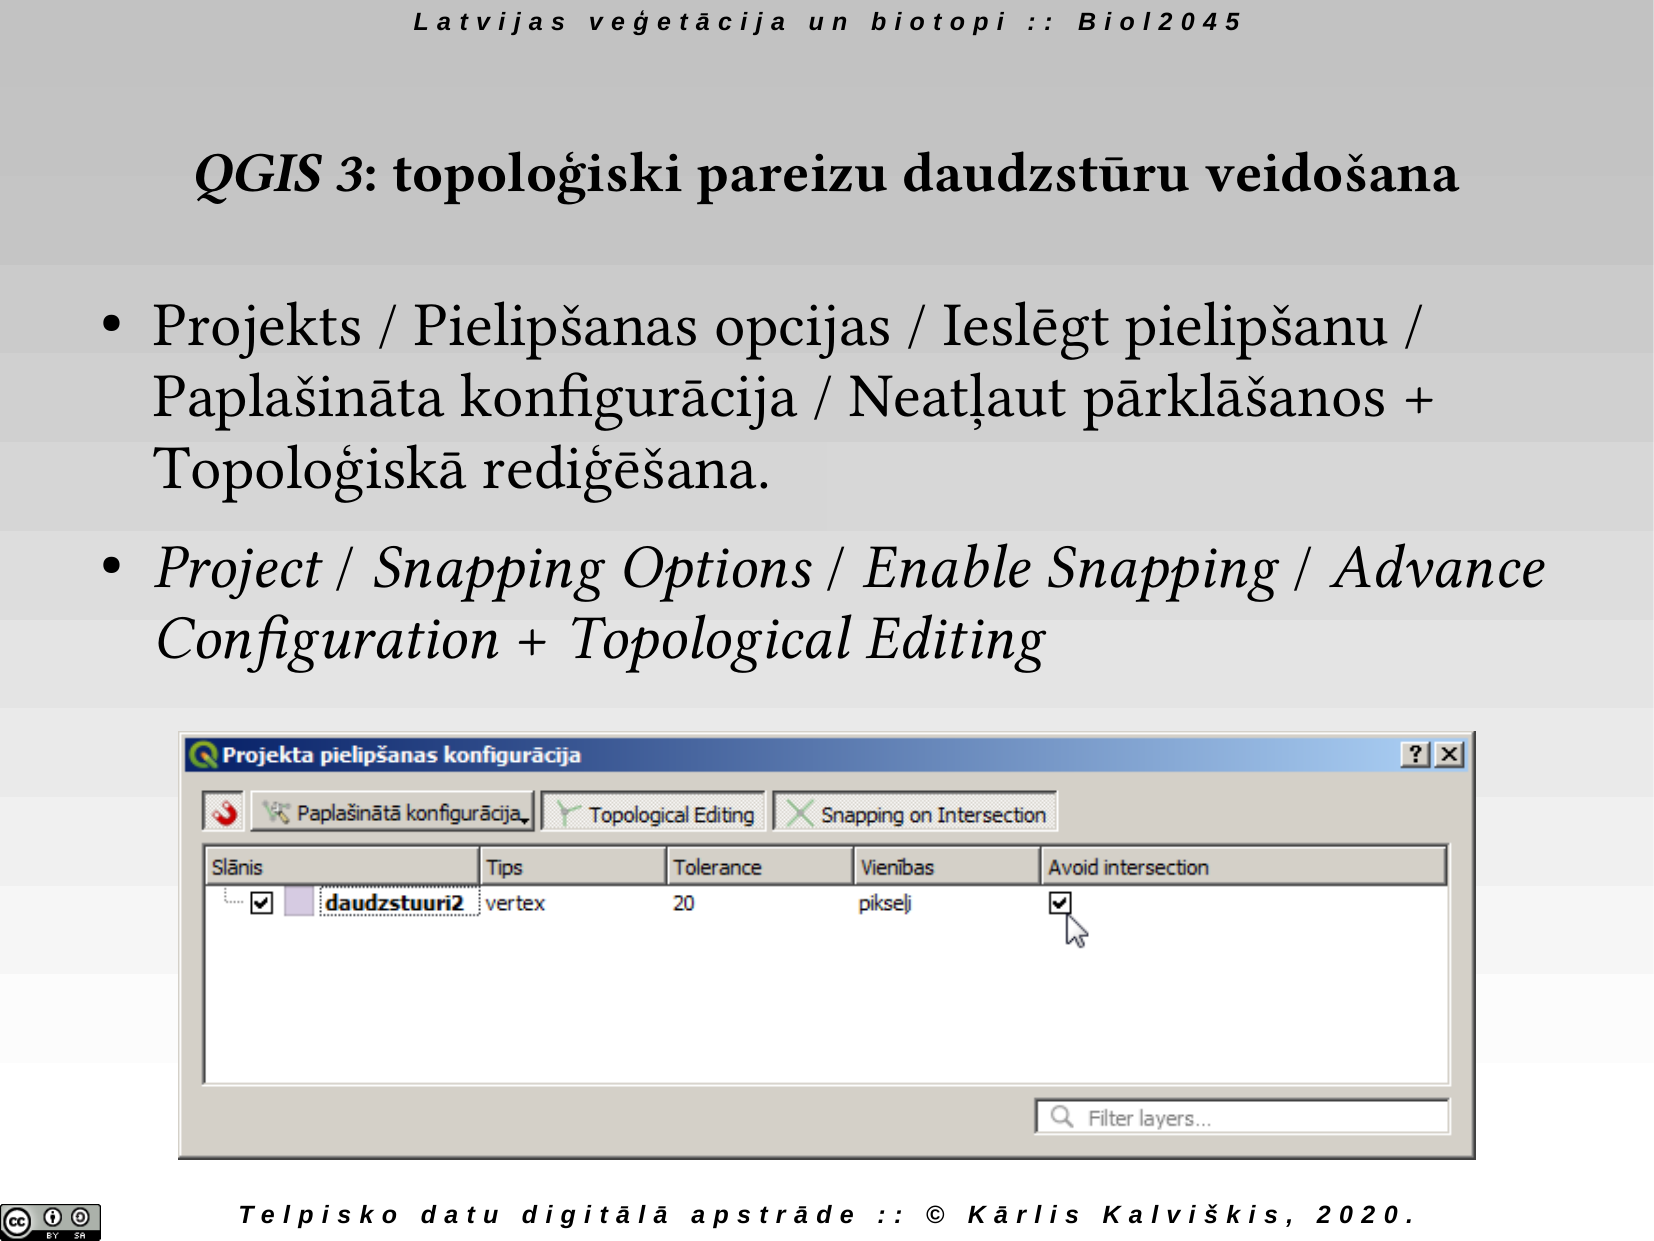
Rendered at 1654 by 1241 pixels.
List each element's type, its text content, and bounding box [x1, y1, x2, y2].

picture [0, 0, 1654, 1241]
list Projekts / Pielipšanas opcijas / Ieslēgt pielipšanu / Paplašināta konfigurācija / Neatļaut pārklāšanos + Topoloģiskā rediģēšana. Project / Snapping Options / Enable Snapping / Advance Configuration + Topological Editing [82, 289, 1571, 1113]
title QGIS 3: topoloģiski pareizu daudzstūru veidošana [29, 49, 1625, 296]
